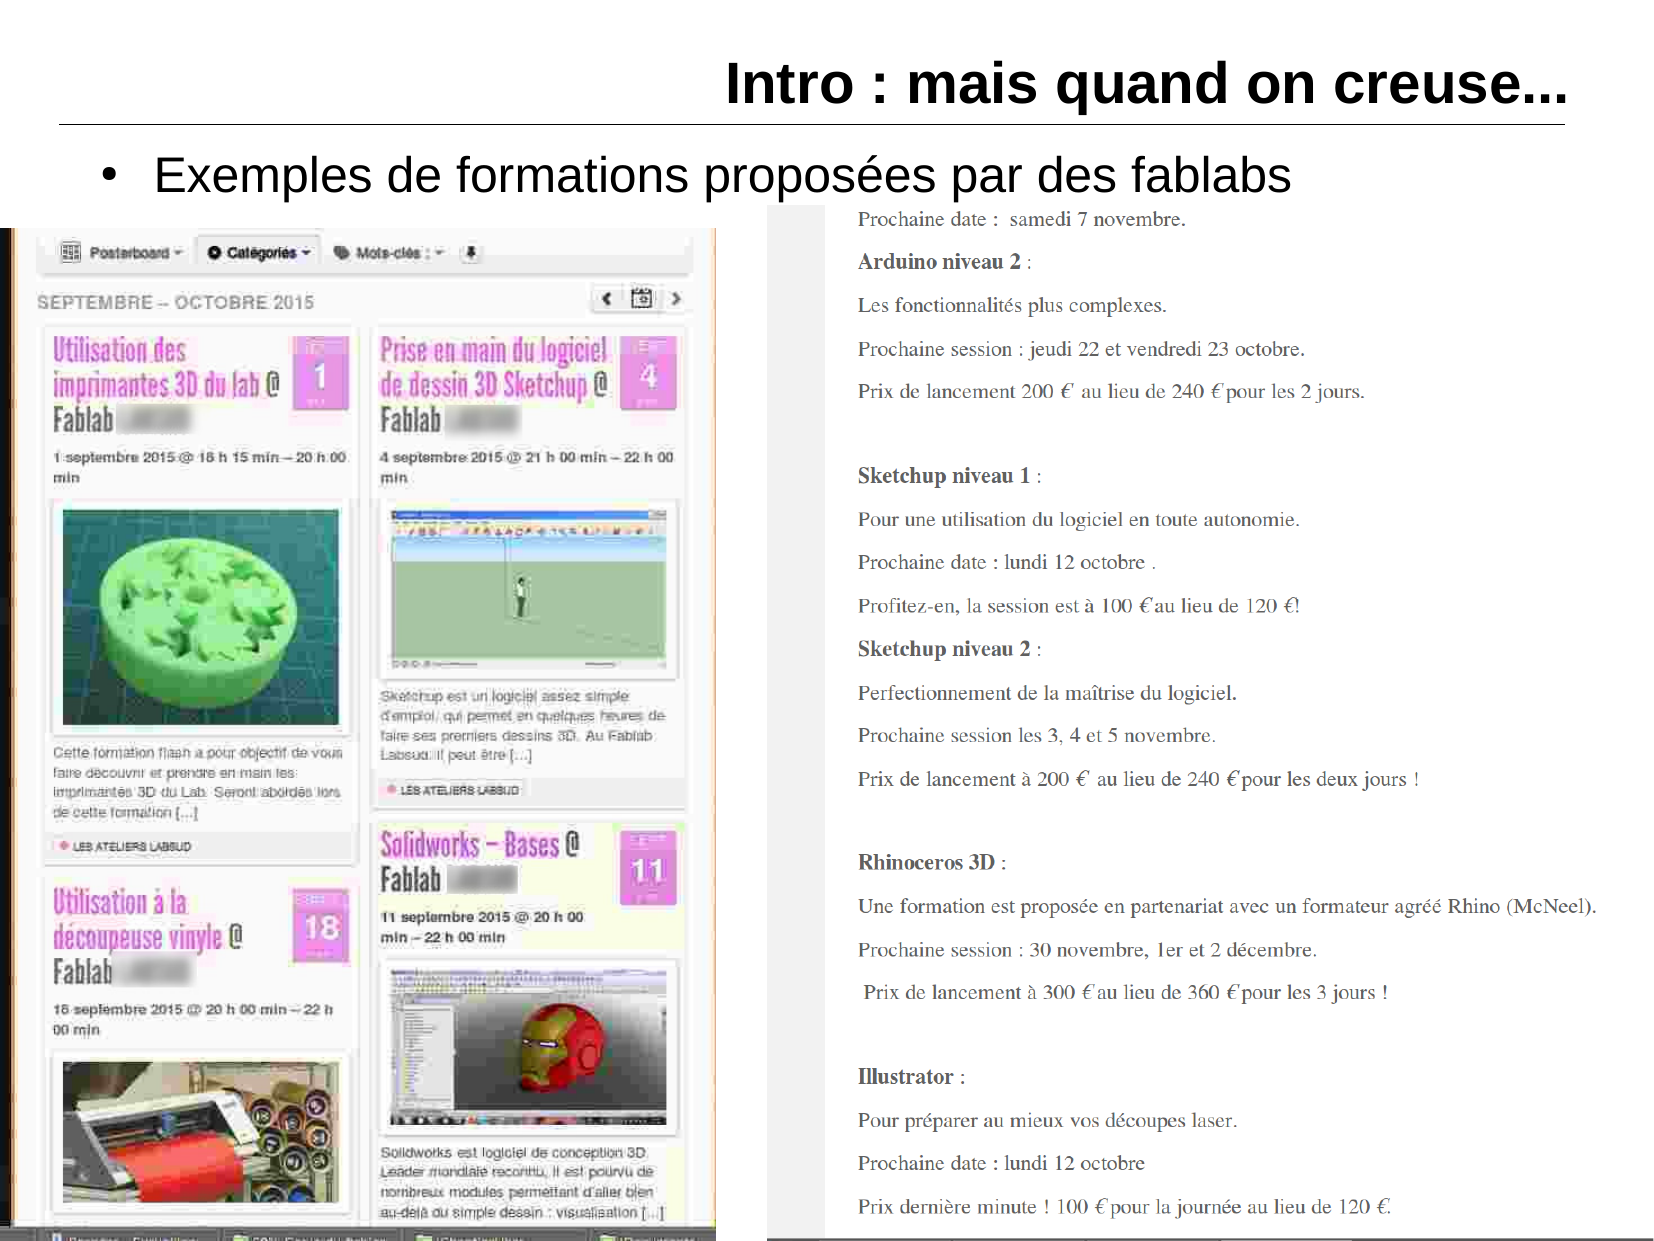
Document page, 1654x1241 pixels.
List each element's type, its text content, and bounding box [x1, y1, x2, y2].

list Exemples de formations proposées par des fablabs [82, 147, 1571, 1109]
title Intro : mais quand on creuse... [59, 46, 1571, 122]
picture [767, 205, 1654, 1241]
picture [0, 228, 716, 1241]
